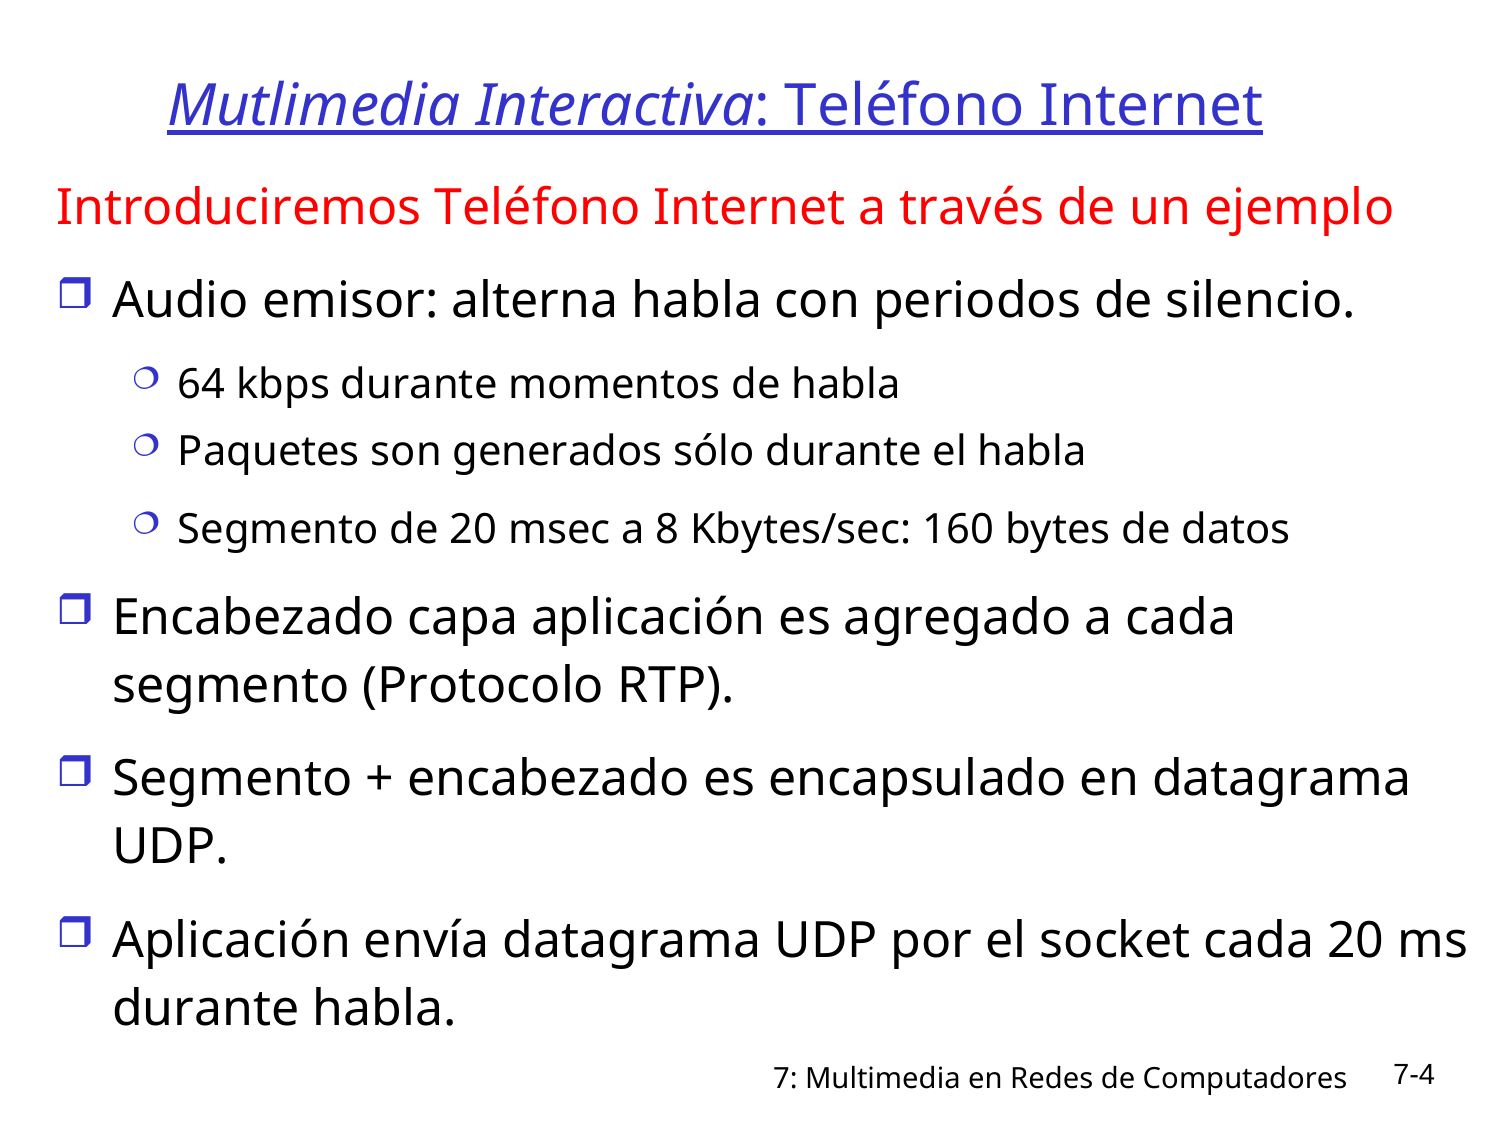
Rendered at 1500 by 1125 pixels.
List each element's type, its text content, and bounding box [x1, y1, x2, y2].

title Mutlimedia Interactiva: Teléfono Internet [48, 41, 1382, 163]
list Introduciremos Teléfono Internet a través de un ejemplo Audio emisor: alterna habla con periodos de silencio. 64 kbps durante momentos de habla Paquetes son generados sólo durante el habla Segmento de 20 msec a 8 Kbytes/sec: 160 bytes de datos Encabezado capa aplicación es agregado a cada segmento (Protocolo RTP). Segmento + encabezado es encapsulado en datagrama UDP. Aplicación envía datagrama UDP por el socket cada 20 ms durante habla. [41, 163, 1500, 943]
